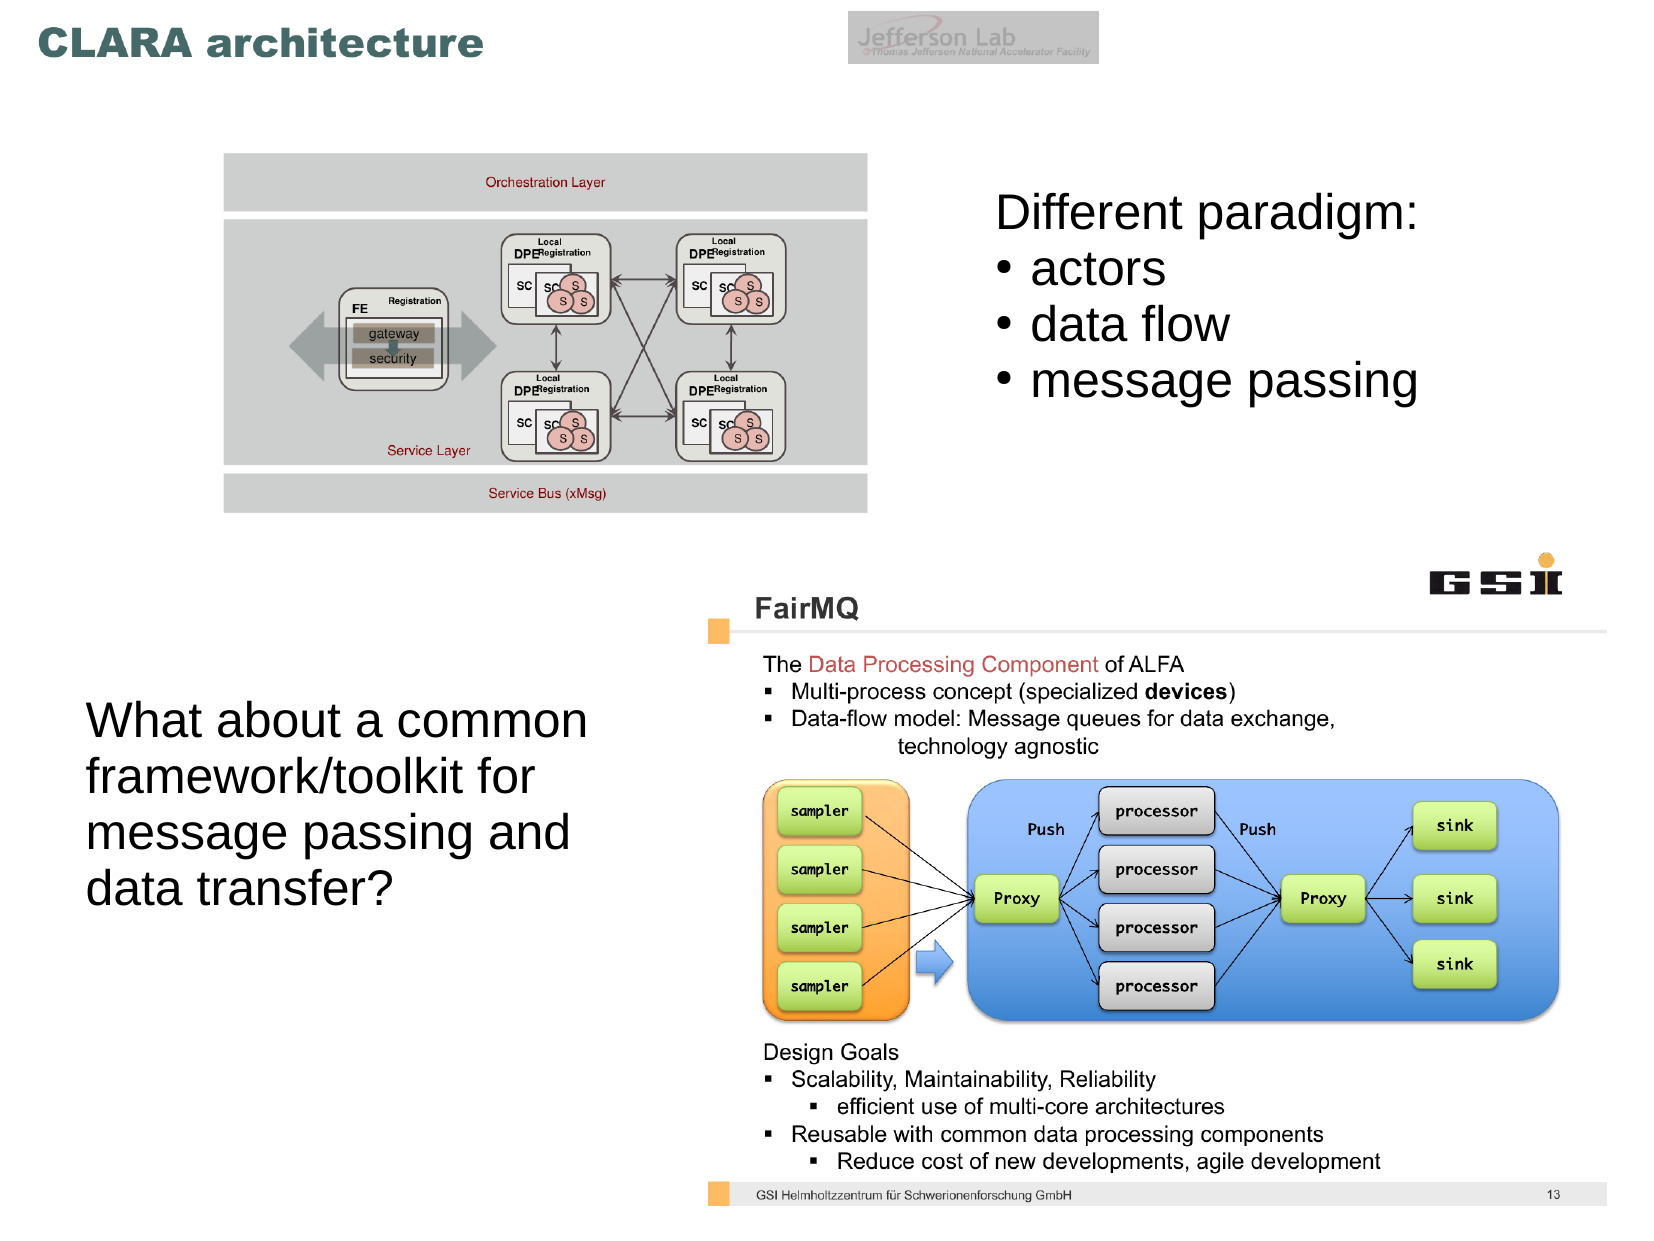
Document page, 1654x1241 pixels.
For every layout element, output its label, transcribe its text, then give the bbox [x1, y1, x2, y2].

text_box Different paradigm: actors data flow message passing [980, 177, 1571, 415]
picture [9, 11, 1607, 1206]
text_box What about a common framework/toolkit for message passing and data transfer? [70, 685, 650, 1146]
